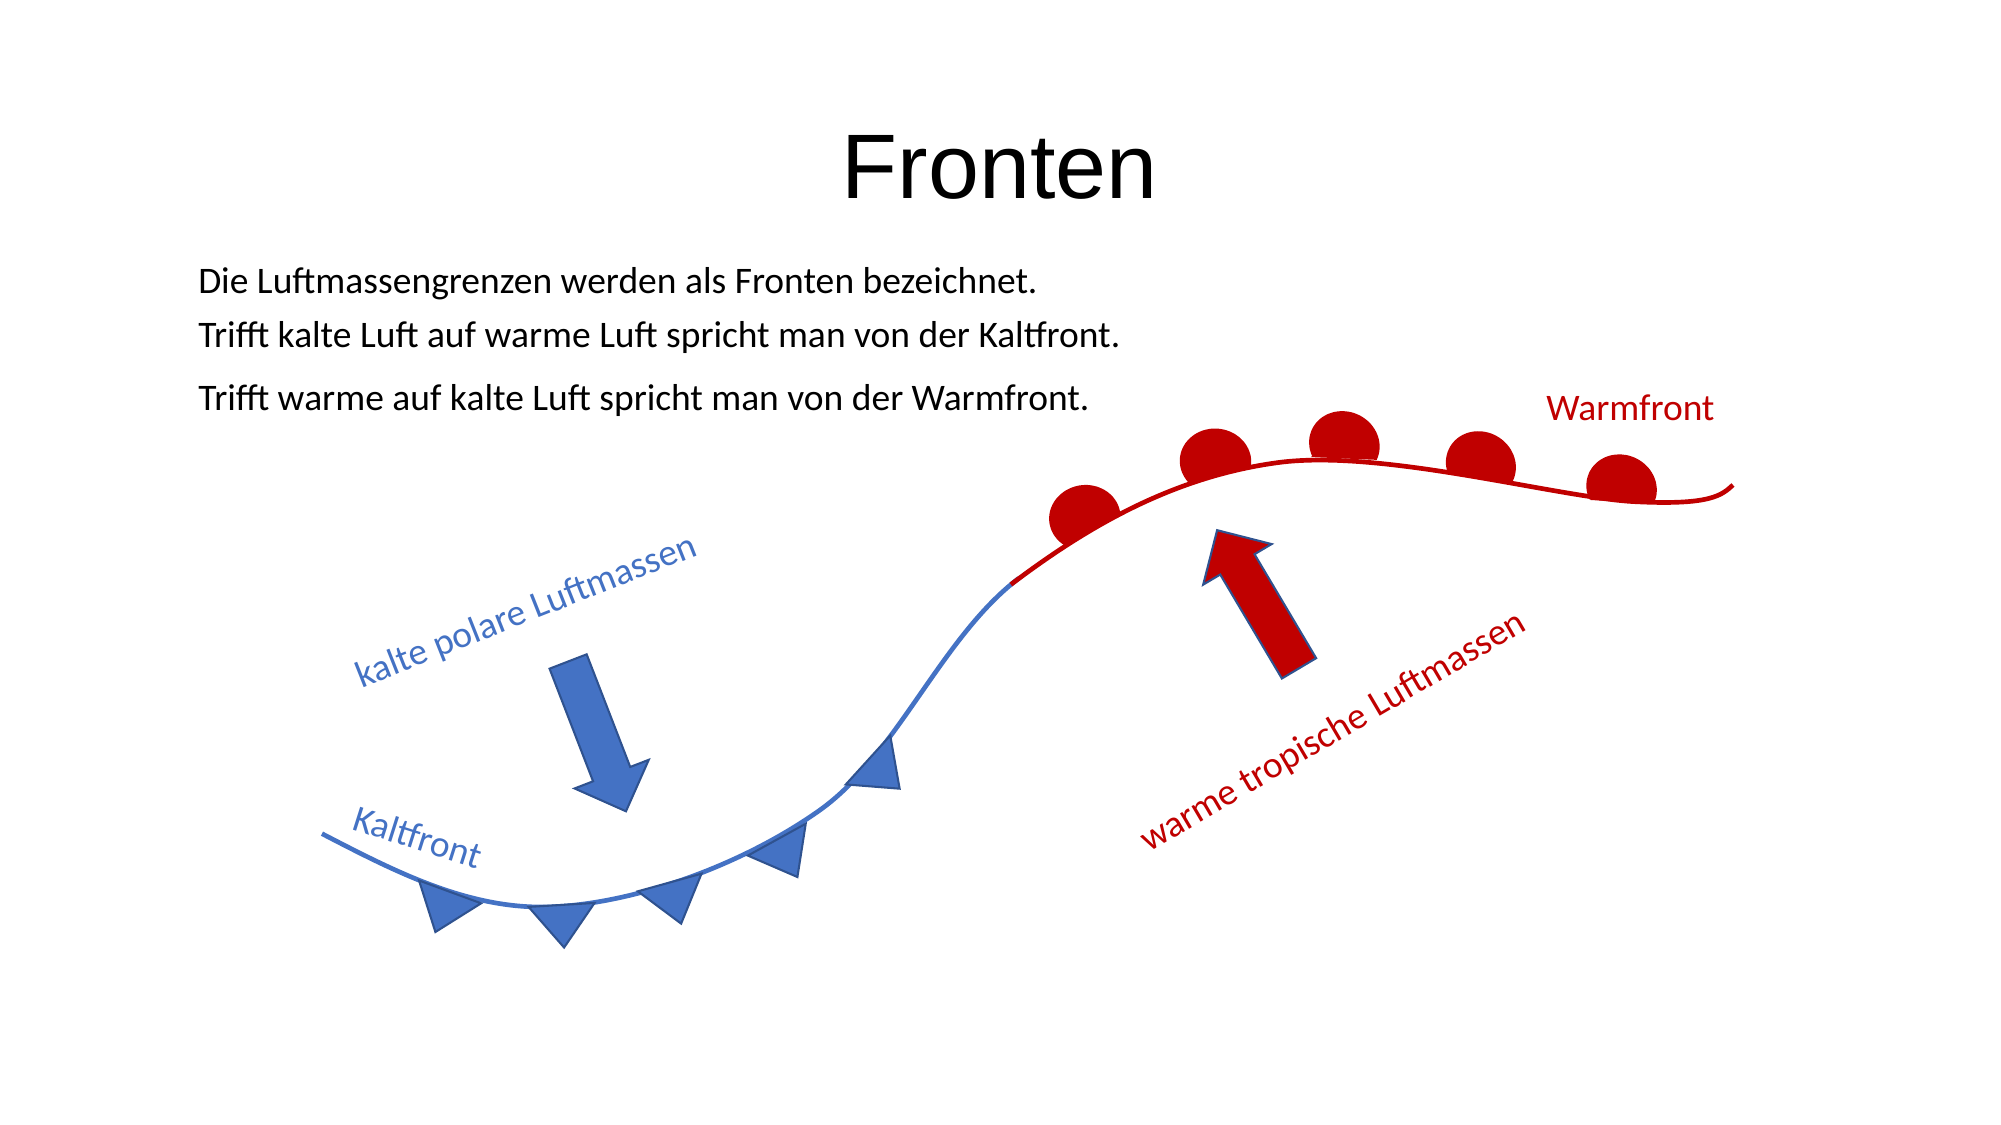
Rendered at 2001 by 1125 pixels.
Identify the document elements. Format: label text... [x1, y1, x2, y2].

text_box [637, 873, 702, 924]
text_box [1587, 455, 1656, 503]
text_box [1050, 486, 1120, 545]
text_box [1446, 432, 1515, 483]
text_box [747, 823, 806, 878]
text_box Die Luftmassengrenzen werden als Fronten bezeichnet. [183, 248, 1836, 309]
text_box kalte polare Luftmassen [331, 502, 731, 709]
text_box [528, 902, 595, 948]
text_box Trifft warme auf kalte Luft spricht man von der Warmfront. [183, 365, 1118, 426]
text_box [1180, 429, 1251, 483]
text_box [549, 654, 649, 812]
text_box [845, 735, 900, 789]
text_box Warmfront [1531, 375, 1732, 437]
text_box Kaltfront [331, 781, 526, 896]
text_box warme tropische Luftmassen [1113, 580, 1554, 874]
text_box [419, 880, 482, 933]
title Fronten [137, 59, 1863, 278]
text_box Trifft kalte Luft auf warme Luft spricht man von der Kaltfront. [183, 302, 1136, 362]
text_box [1310, 412, 1379, 459]
text_box [1203, 530, 1317, 679]
